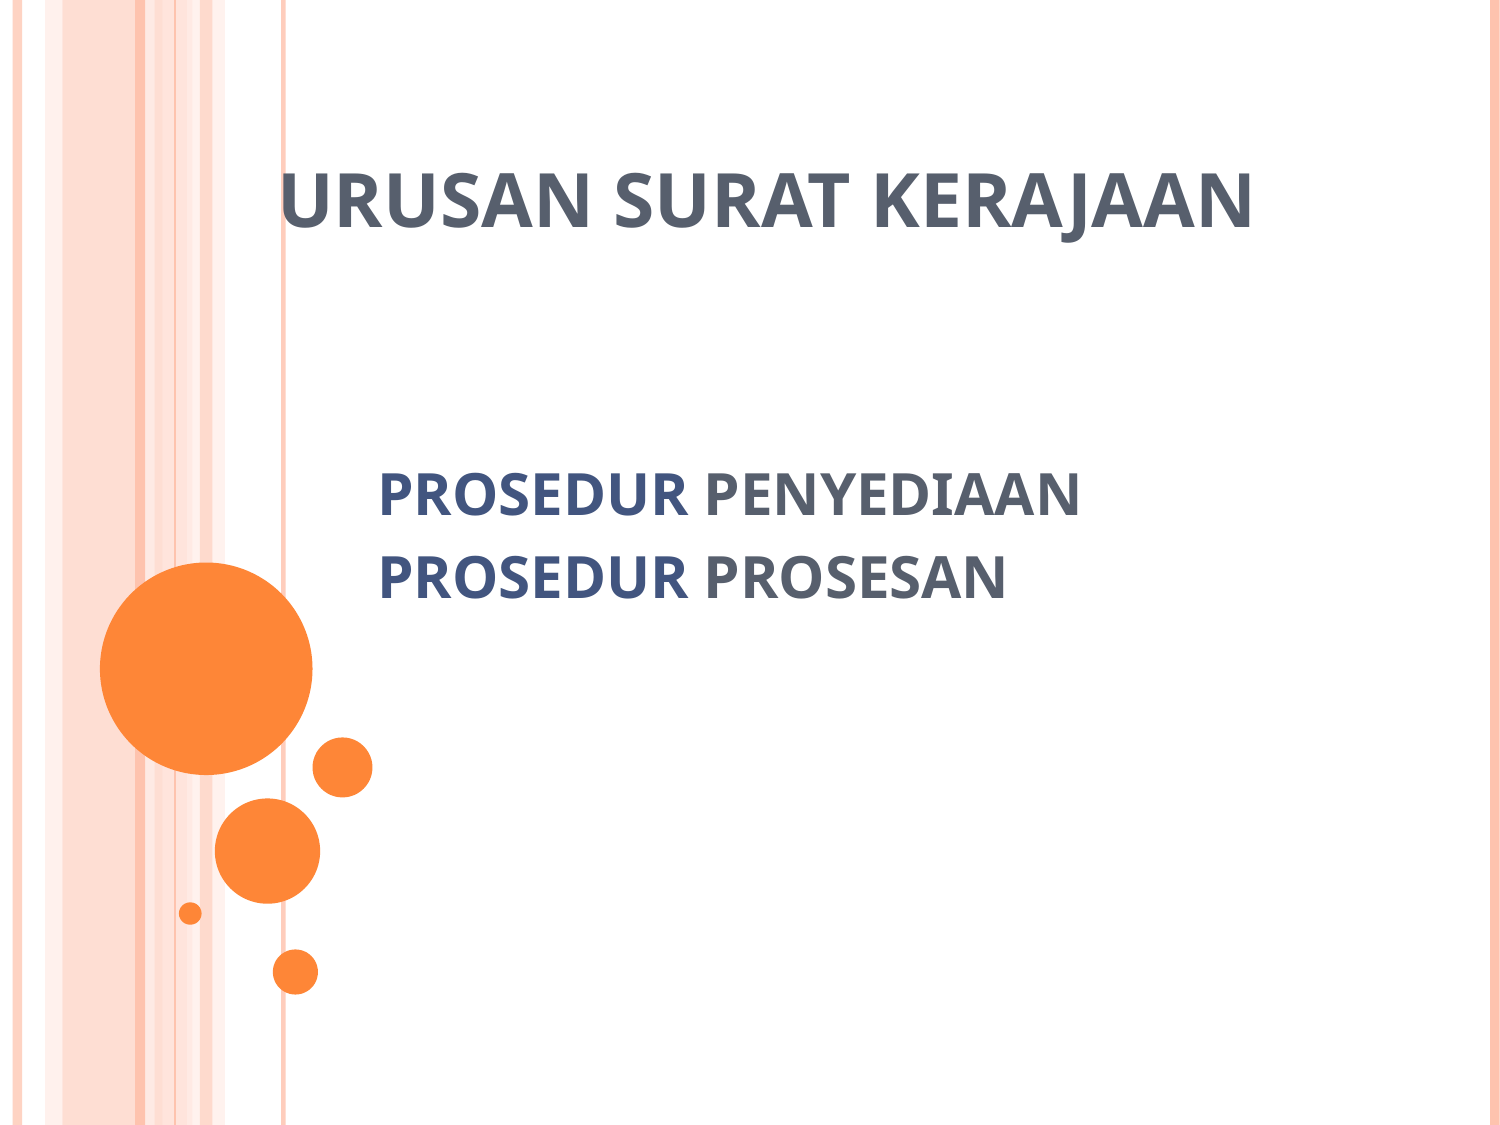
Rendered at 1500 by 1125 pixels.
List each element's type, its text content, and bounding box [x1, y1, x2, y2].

text_box PROSEDUR PENYEDIAAN PROSEDUR PROSESAN [362, 450, 1375, 676]
title URUSAN SURAT KERAJAAN [262, 62, 1463, 250]
